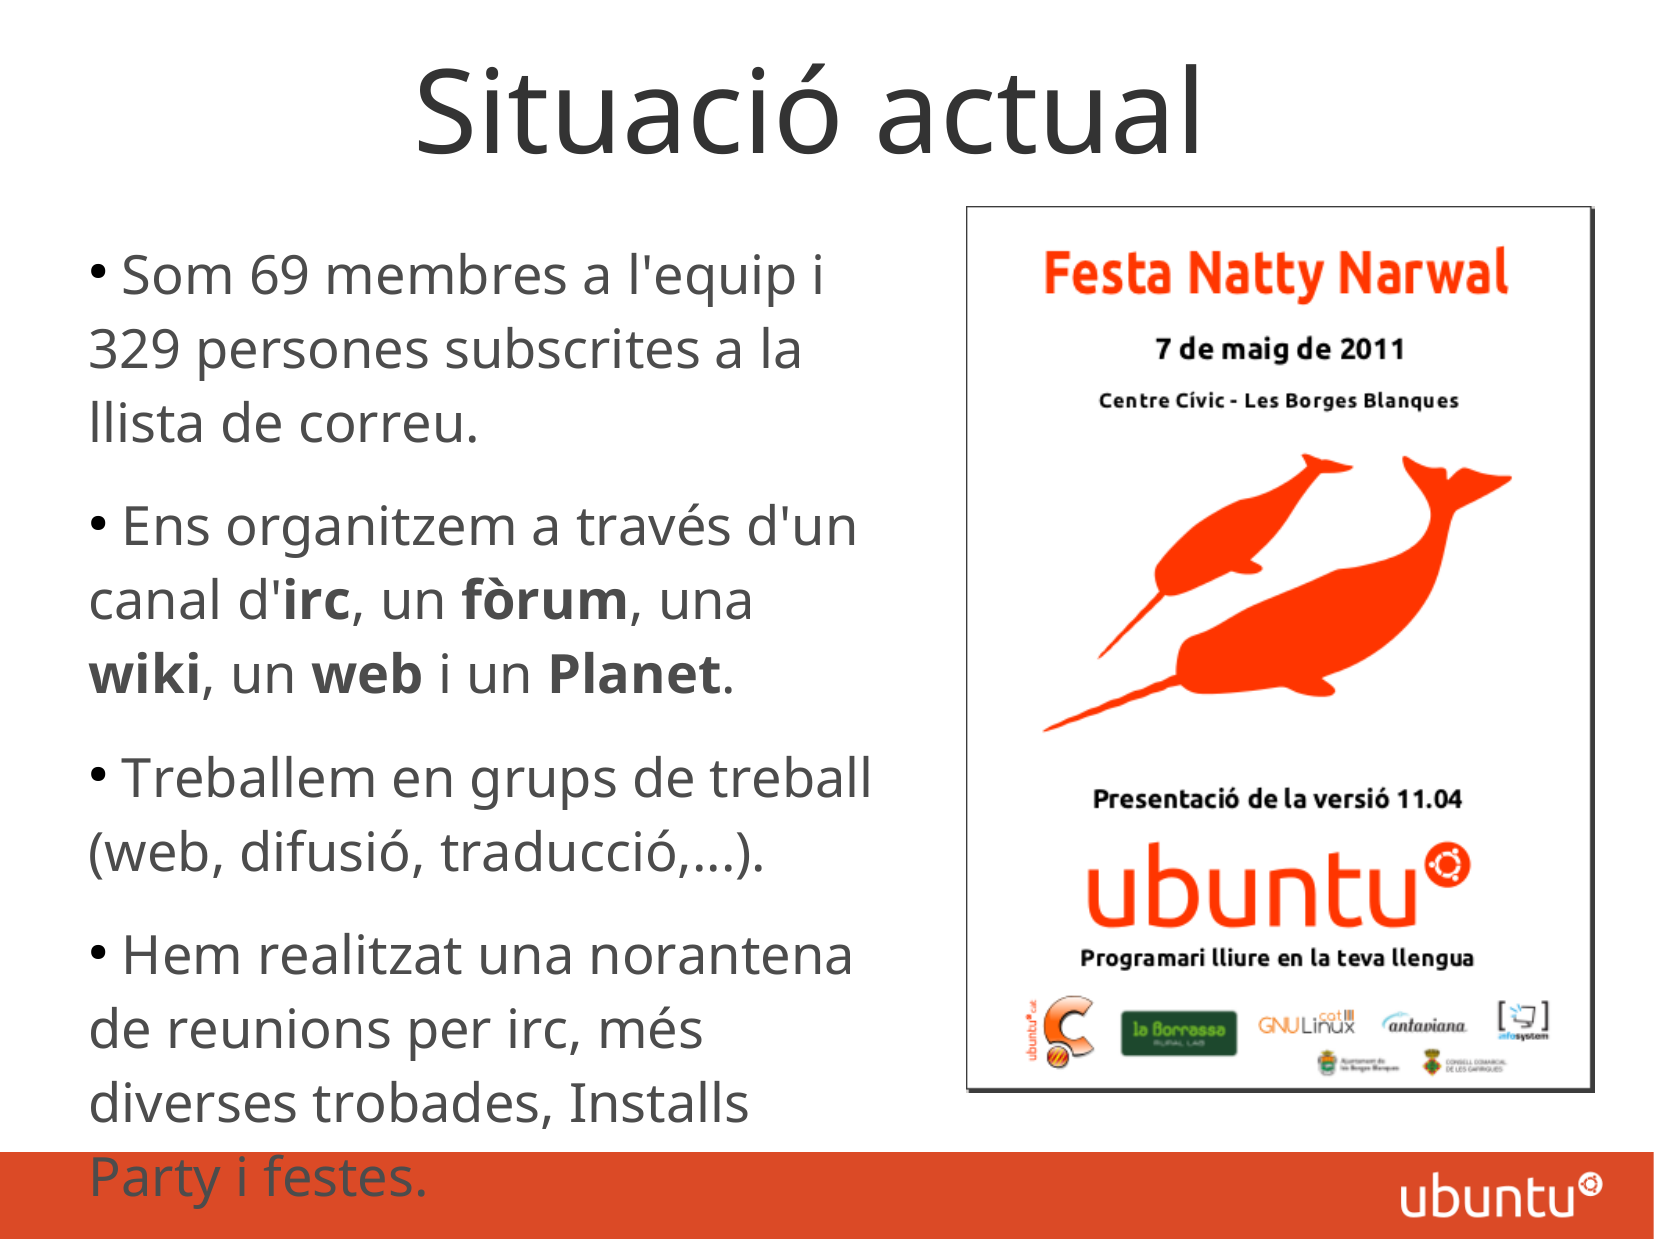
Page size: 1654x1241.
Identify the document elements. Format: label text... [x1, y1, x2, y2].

text_box Som 69 membres a l'equip i 329 persones subscrites a la llista de correu. Ens organitzem a través d'un canal d'irc, un fòrum, una wiki, un web i un Planet. Treballem en grups de treball (web, difusió, traducció,...). Hem realitzat una norantena de reunions per irc, més diverses trobades, Installs Party i festes. [88, 236, 886, 1055]
title Situació actual [0, 29, 1595, 203]
picture [966, 206, 1595, 1093]
picture [0, 1152, 1654, 1239]
